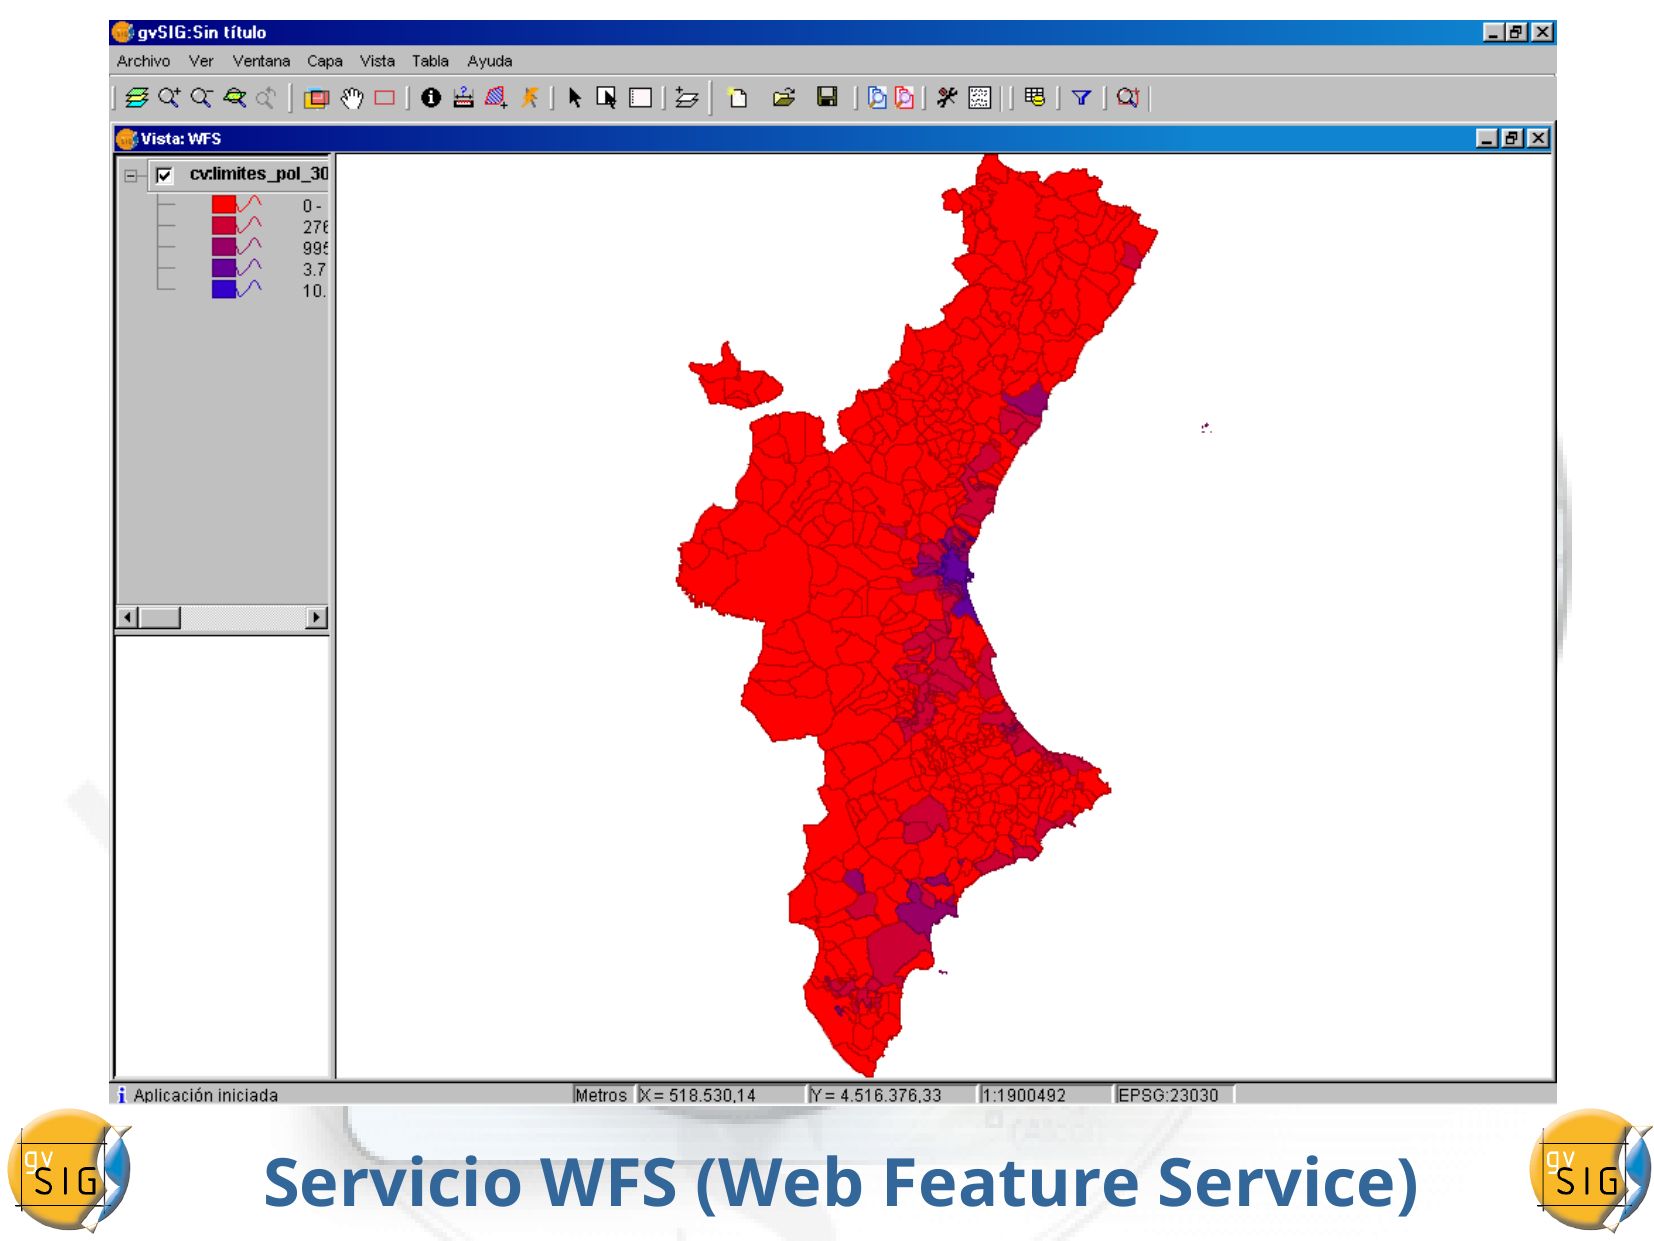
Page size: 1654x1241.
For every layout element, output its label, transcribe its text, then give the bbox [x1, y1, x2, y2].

picture [1527, 1107, 1654, 1235]
picture [5, 1107, 133, 1235]
picture [109, 20, 1557, 1106]
list Servicio WFS (Web Feature Service) [206, 1134, 1477, 1229]
